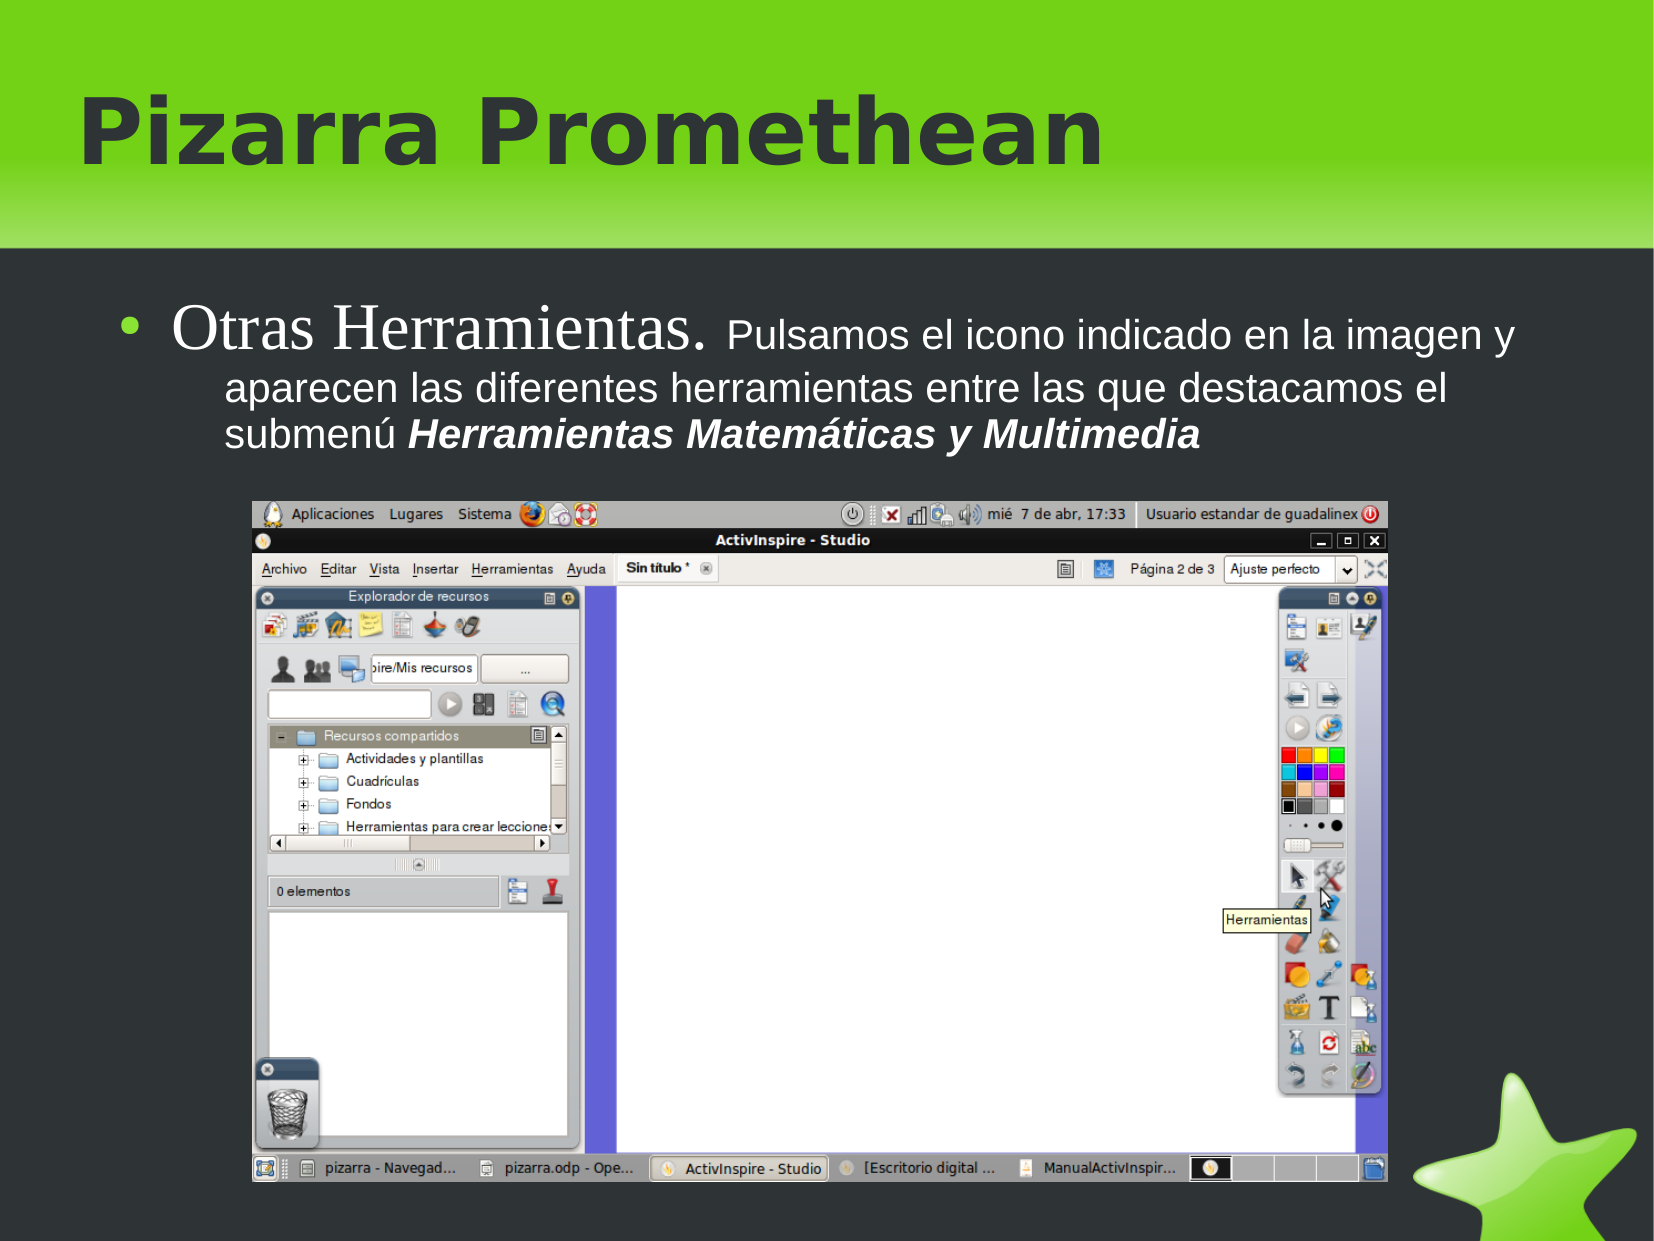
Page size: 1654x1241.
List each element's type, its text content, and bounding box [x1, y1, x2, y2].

picture [0, 0, 1654, 1241]
list Otras Herramientas. Pulsamos el icono indicado en la imagen y aparecen las diferentes herramientas entre las que destacamos el submenú Herramientas Matemáticas y Multimedia [82, 290, 1571, 1094]
title Pizarra Promethean [76, 36, 1565, 229]
